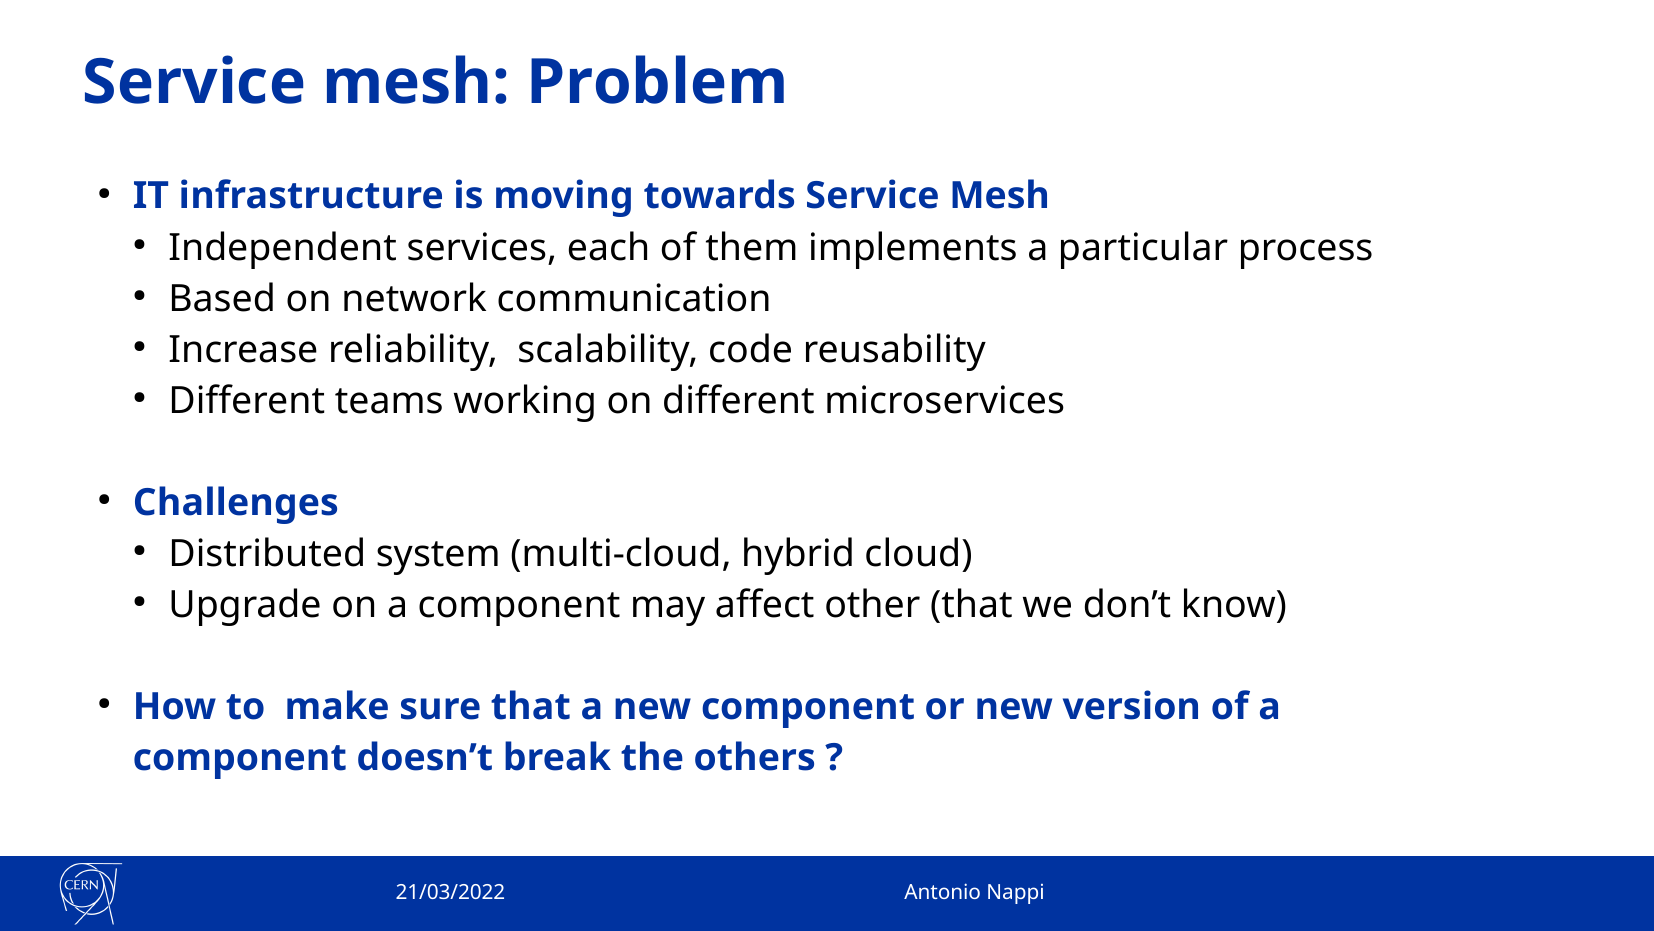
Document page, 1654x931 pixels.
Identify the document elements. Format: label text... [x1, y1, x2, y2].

title Service mesh: Problem [82, 37, 1571, 193]
text_box IT infrastructure is moving towards Service Mesh Independent services, each of them implements a particular process Based on network communication Increase reliability, scalability, code reusability Different teams working on different microservices Challenges Distributed system (multi-cloud, hybrid cloud) Upgrade on a component may affect other (that we don’t know) How to make sure that a new component or new version of a component doesn’t break the others ? [82, 161, 1418, 745]
picture [56, 859, 127, 928]
